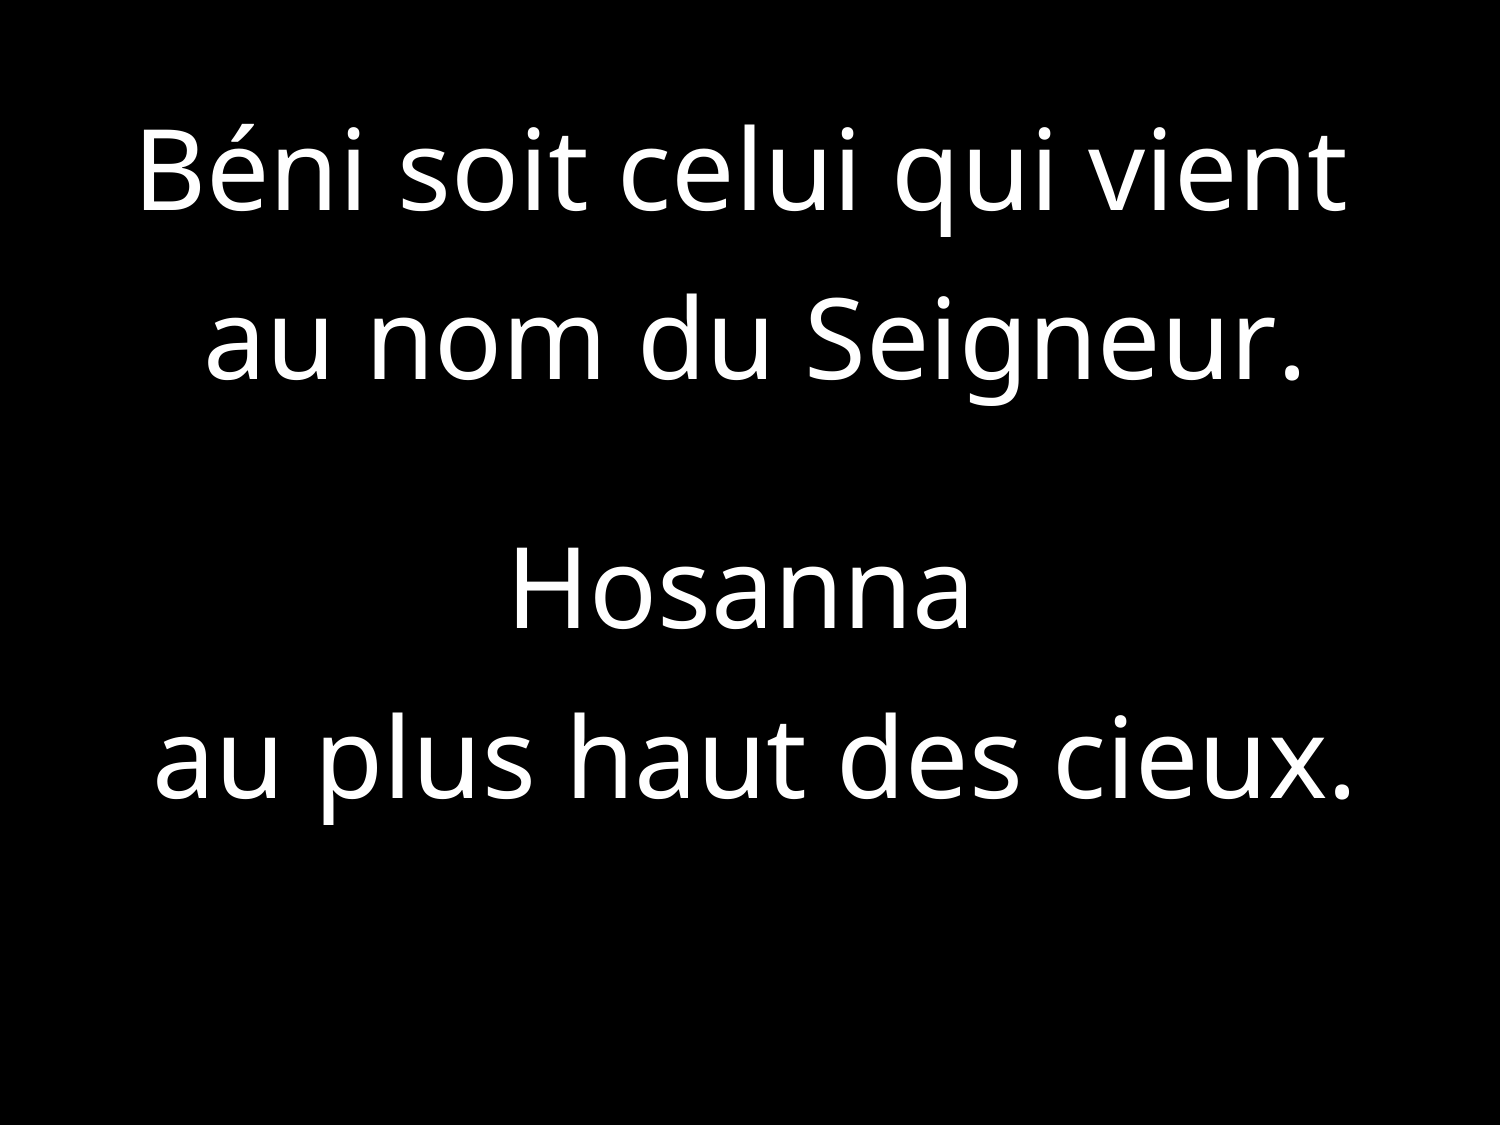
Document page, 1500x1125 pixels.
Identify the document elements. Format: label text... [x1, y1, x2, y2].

text_box Béni soit celui qui vient au nom du Seigneur. Hosanna au plus haut des cieux. [11, 90, 1500, 1005]
